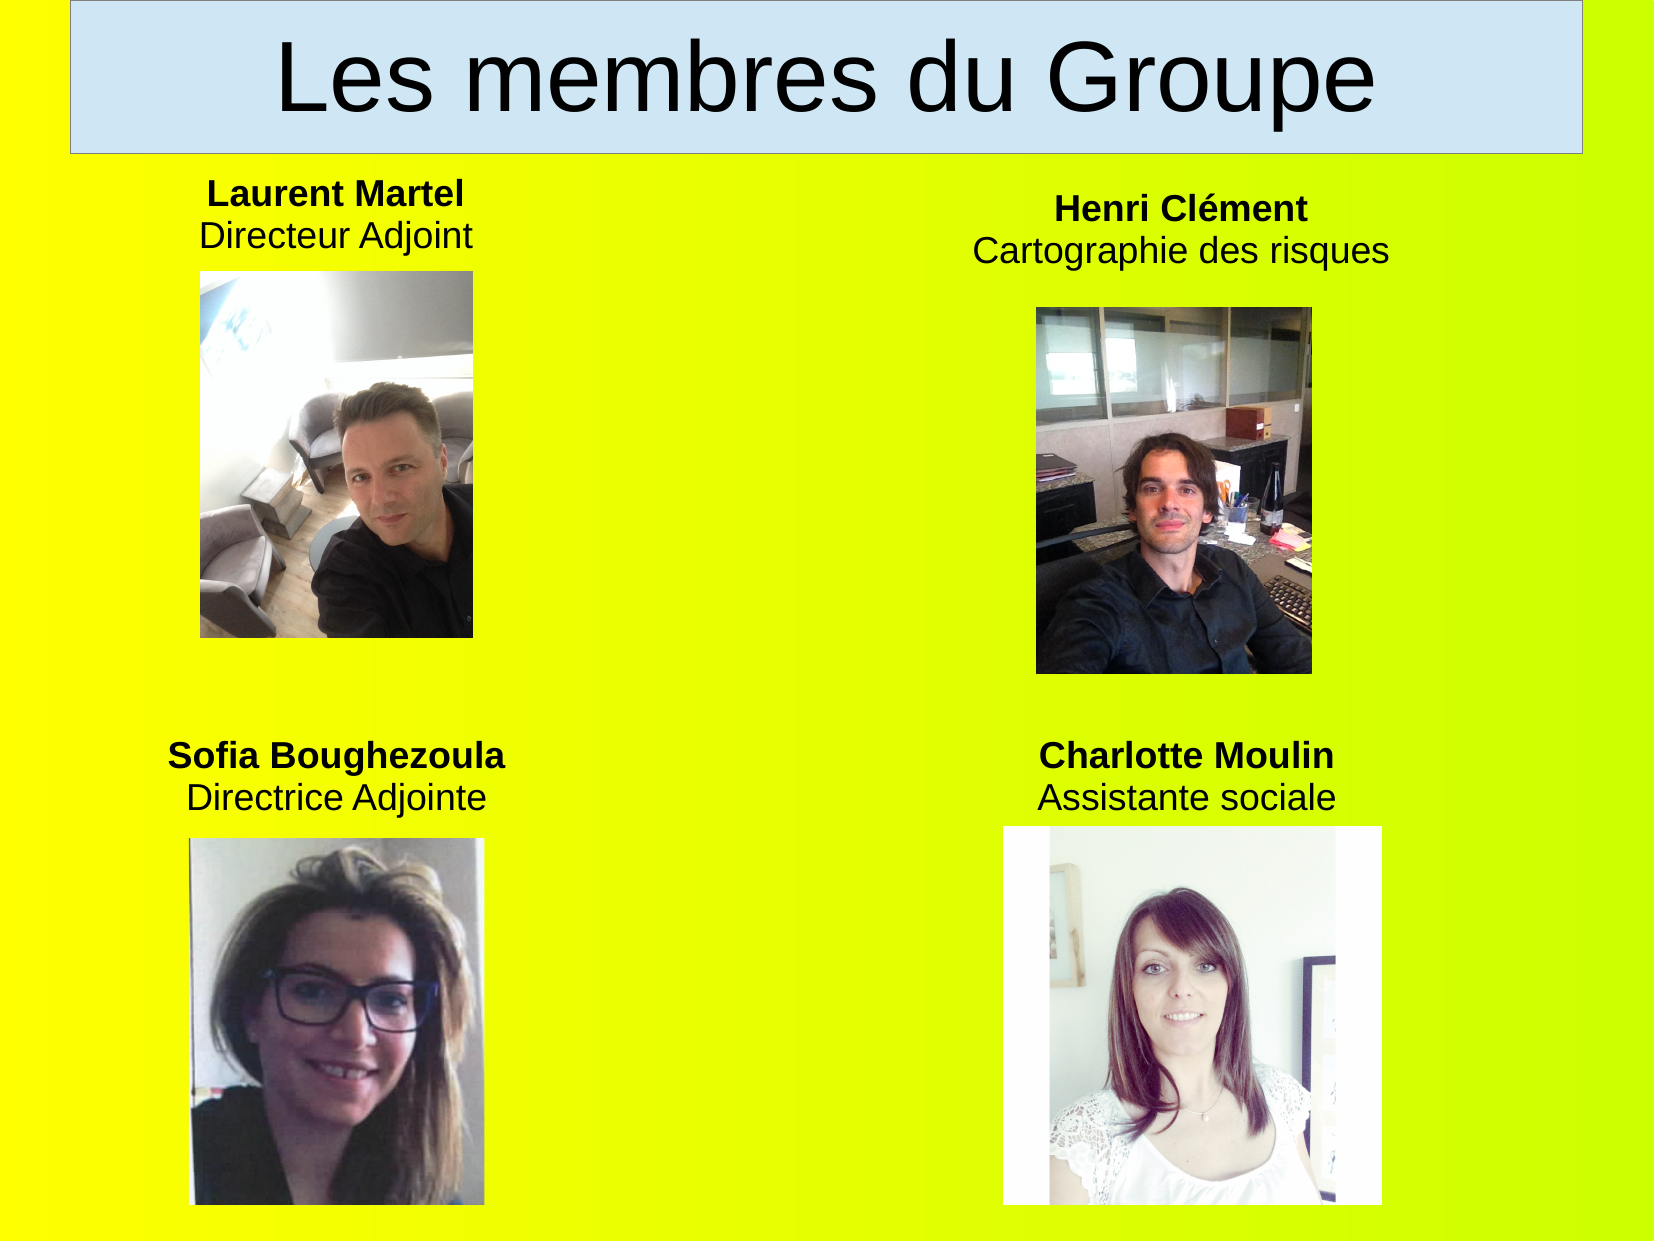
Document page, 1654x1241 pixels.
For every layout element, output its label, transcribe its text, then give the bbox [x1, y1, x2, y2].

text_box Laurent Martel Directeur Adjoint [152, 165, 520, 266]
picture [1003, 827, 1382, 1205]
picture [188, 838, 485, 1205]
text_box Les membres du Groupe [70, 0, 1583, 154]
text_box Sofia Boughezoula Directrice Adjointe [106, 726, 567, 827]
text_box Henri Clément Cartographie des risques [956, 179, 1406, 322]
text_box Charlotte Moulin Assistante sociale [956, 726, 1418, 827]
picture [200, 271, 473, 638]
picture [1036, 322, 1312, 674]
